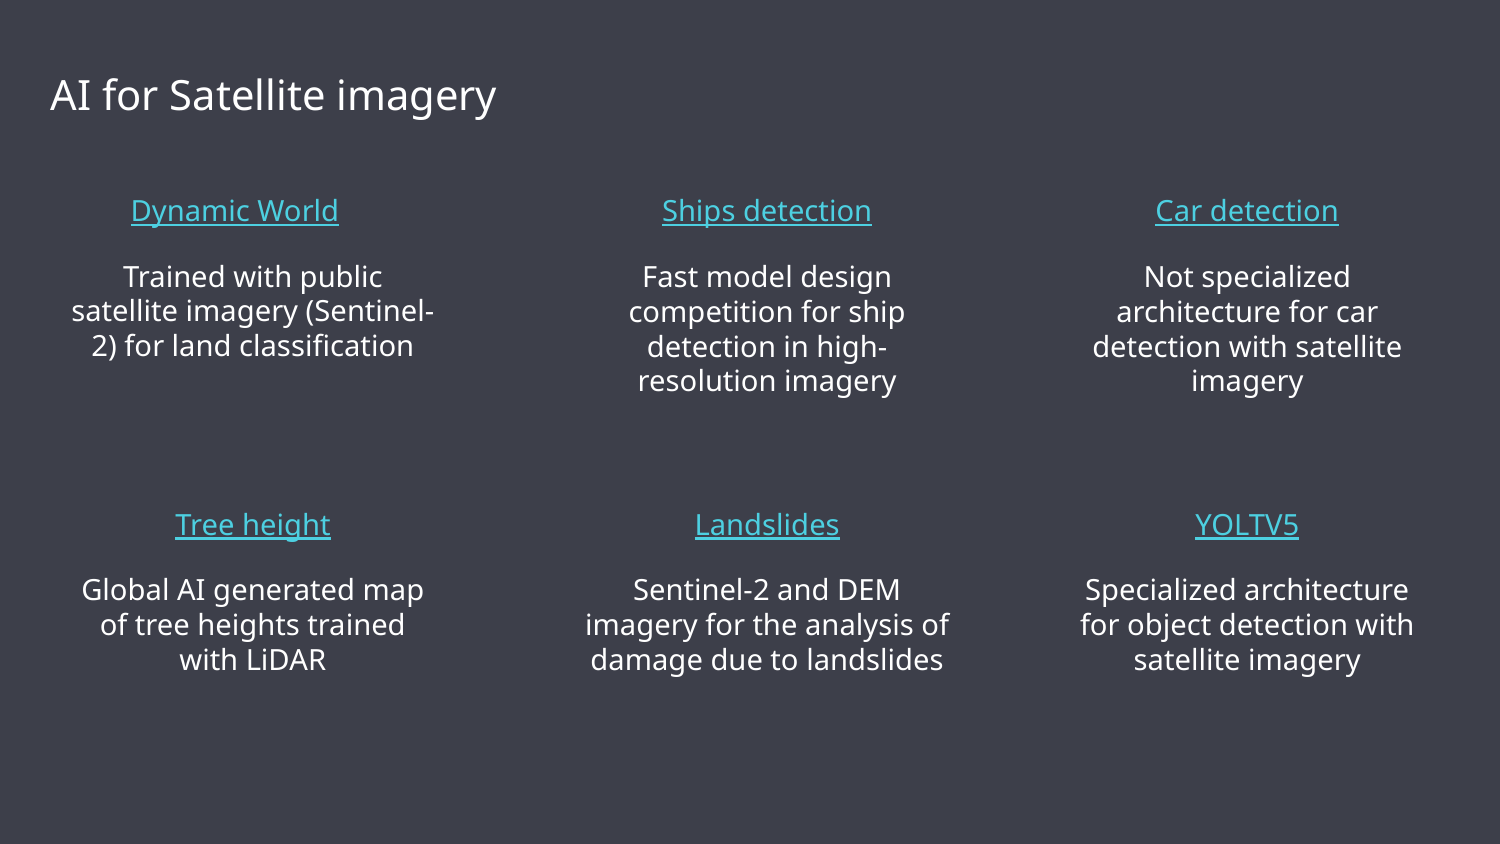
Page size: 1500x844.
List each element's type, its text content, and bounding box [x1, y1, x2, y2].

text_box Specialized architecture for object detection with satellite imagery [1049, 556, 1446, 763]
text_box Sentinel-2 and DEM imagery for the analysis of damage due to landslides [569, 556, 965, 763]
text_box Fast model design competition for ship detection in high-resolution imagery [569, 242, 965, 449]
text_box YOLTV5 [1083, 490, 1412, 556]
text_box Dynamic World [115, 177, 391, 242]
text_box Landslides [603, 490, 931, 556]
text_box Car detection [1011, 177, 1483, 243]
text_box AI for Satellite imagery [35, 53, 897, 120]
text_box Trained with public satellite imagery (Sentinel-2) for land classification [55, 242, 451, 425]
text_box Tree height [89, 490, 417, 556]
text_box Not specialized architecture for car detection with satellite imagery [1049, 242, 1446, 449]
text_box Global AI generated map of tree heights trained with LiDAR [55, 556, 451, 686]
text_box Ships detection [603, 177, 931, 242]
